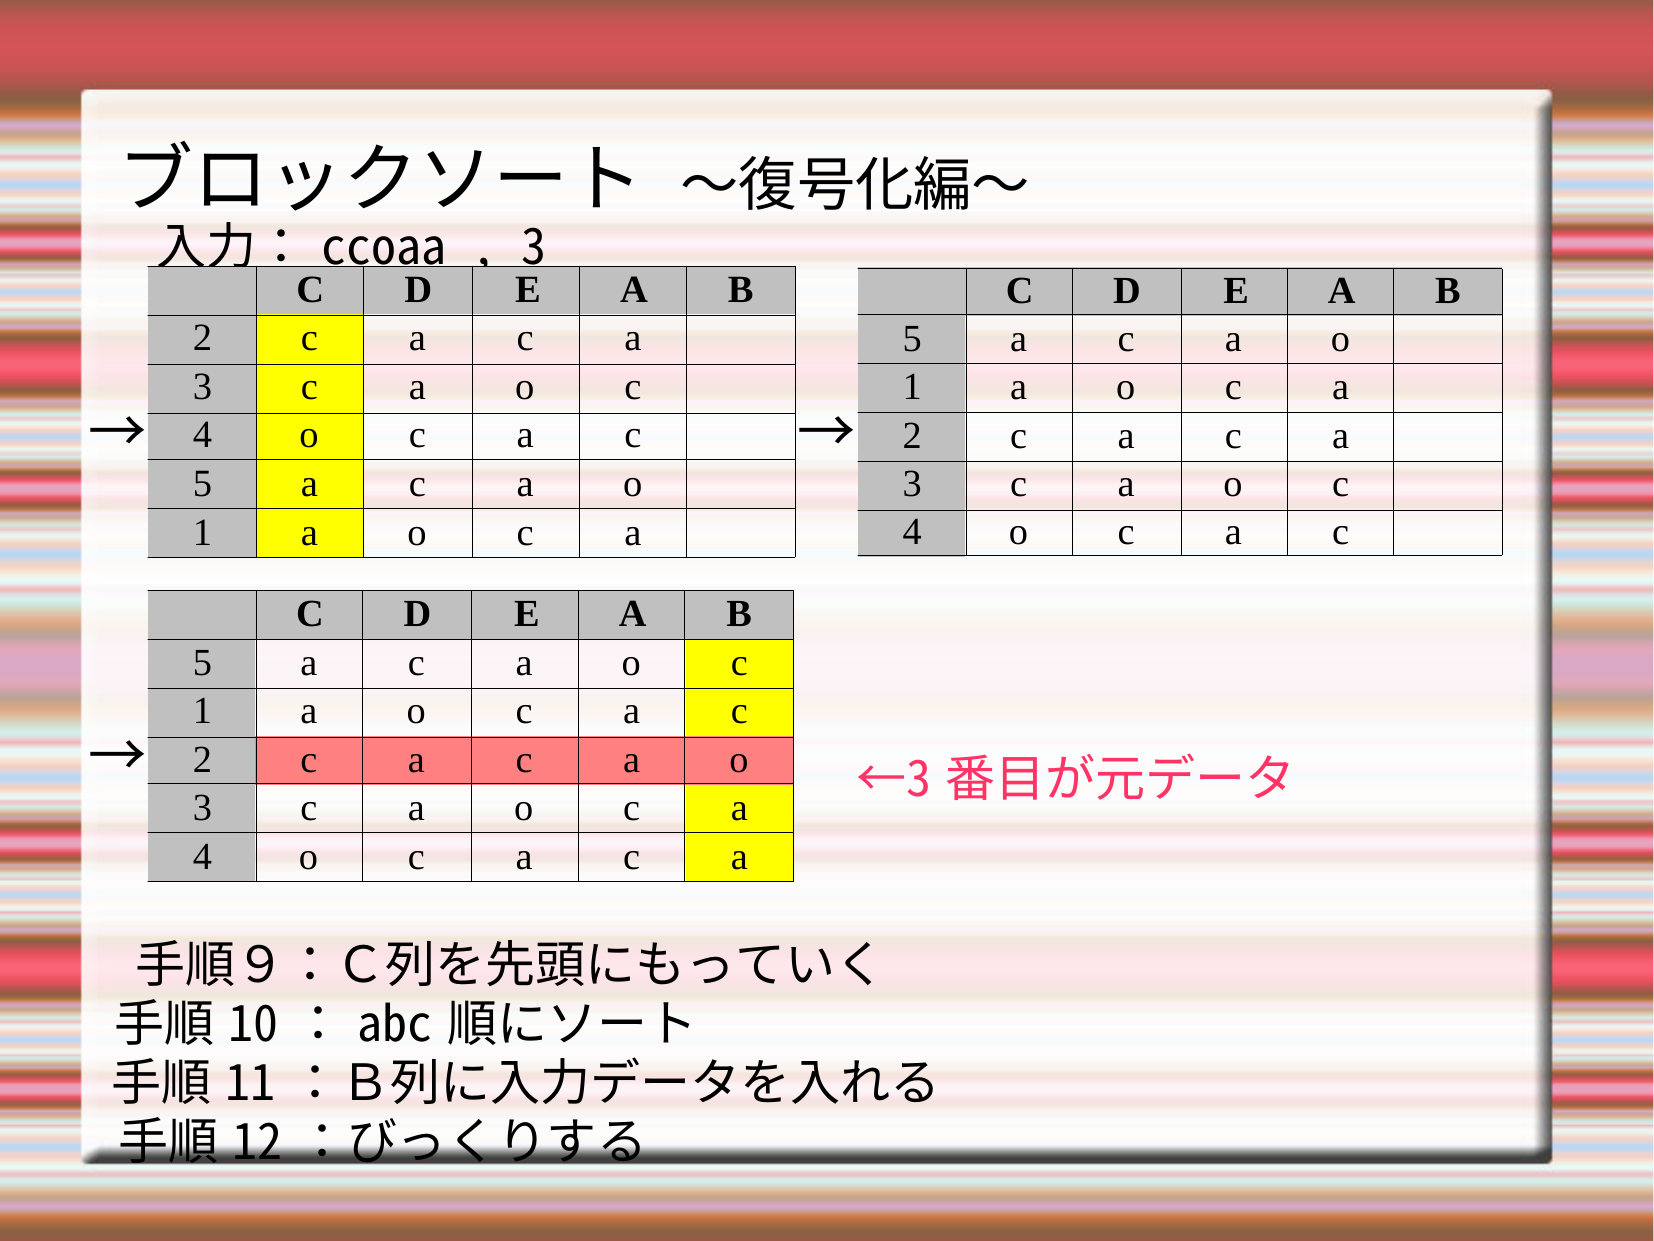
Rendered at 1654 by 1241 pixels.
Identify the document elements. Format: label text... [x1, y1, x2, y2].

text_box 手順12：びっくりする [118, 1101, 639, 1152]
text_box → [800, 384, 857, 443]
text_box 手順10：abc順にソート [114, 983, 680, 1034]
text_box → [88, 384, 147, 443]
text_box ブロックソート ～復号化編～ [118, 118, 1241, 194]
text_box → [88, 709, 148, 768]
text_box ←3番目が元データ [856, 738, 1418, 789]
chart [857, 267, 1506, 562]
text_box 入力：ccoaa , 3 [156, 206, 680, 257]
chart [147, 265, 800, 562]
text_box 手順11：Ｂ列に入力データを入れる [111, 1042, 932, 1093]
chart [147, 590, 798, 886]
text_box 手順９：Ｃ列を先頭にもっていく [135, 924, 886, 975]
picture [0, 0, 1654, 1241]
